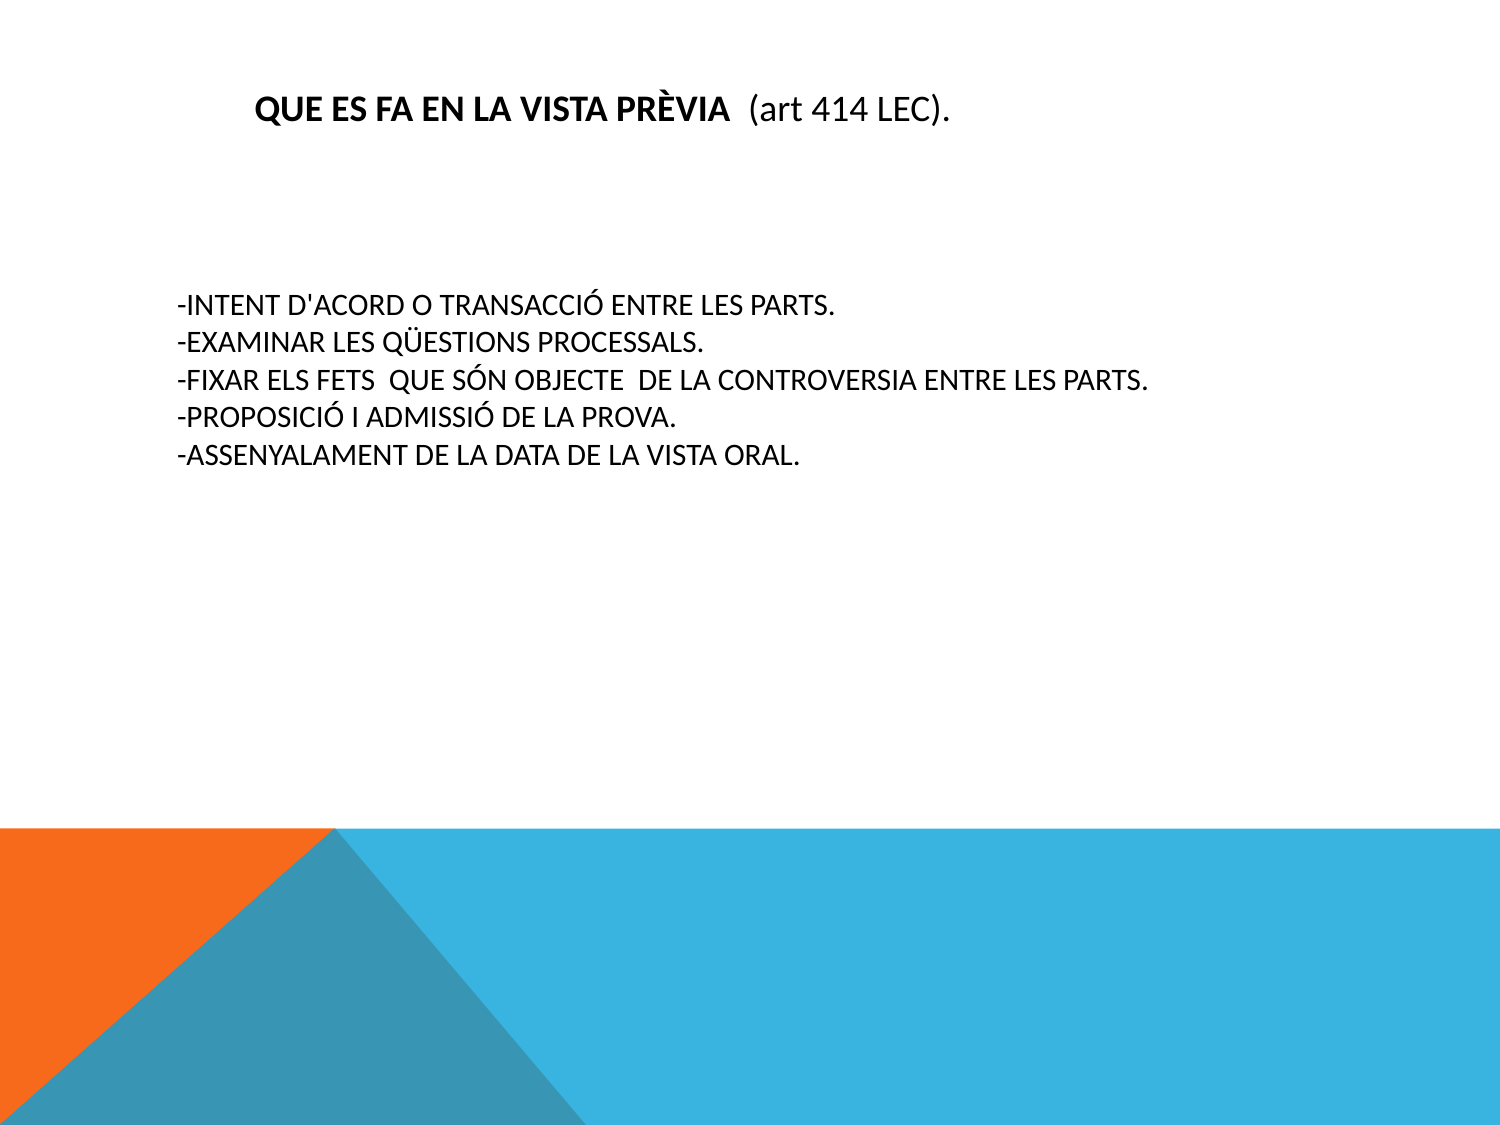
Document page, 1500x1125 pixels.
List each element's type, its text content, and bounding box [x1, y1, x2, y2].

title -INTENT D'ACORD O TRANSACCIÓ ENTRE LES PARTS. -EXAMINAR LES QÜESTIONS PROCESSALS. -FIXAR ELS FETS QUE SÓN OBJECTE DE LA CONTROVERSIA ENTRE LES PARTS. -PROPOSICIÓ I ADMISSIÓ DE LA PROVA. -ASSENYALAMENT DE LA DATA DE LA VISTA ORAL. [177, 247, 1329, 621]
title QUE ES FA EN LA VISTA PRÈVIA (art 414 LEC). [254, 66, 1246, 148]
